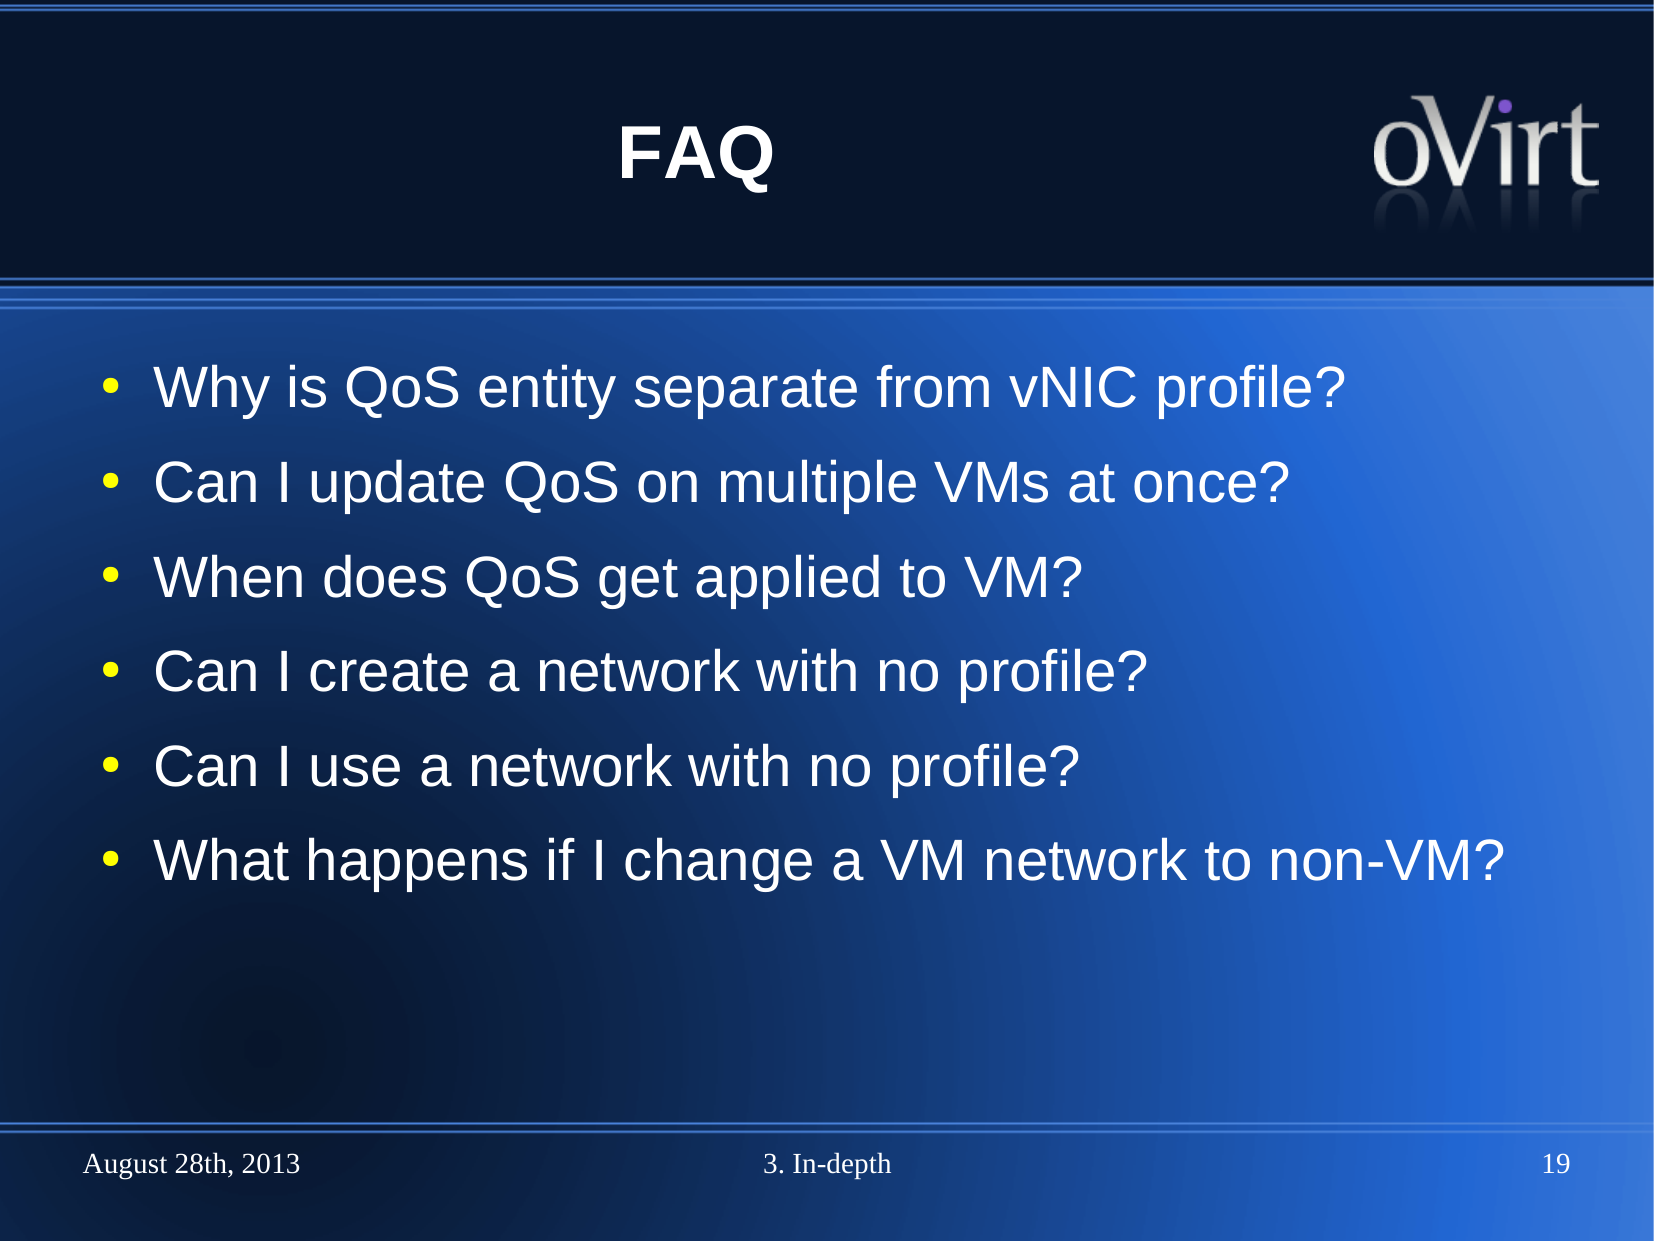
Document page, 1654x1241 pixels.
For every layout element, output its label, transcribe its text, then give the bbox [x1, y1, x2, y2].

picture [0, 0, 1654, 1241]
list Why is QoS entity separate from vNIC profile? Can I update QoS on multiple VMs at once? When does QoS get applied to VM? Can I create a network with no profile? Can I use a network with no profile? What happens if I change a VM network to non-VM? [82, 355, 1571, 1060]
title FAQ [82, 49, 1312, 257]
